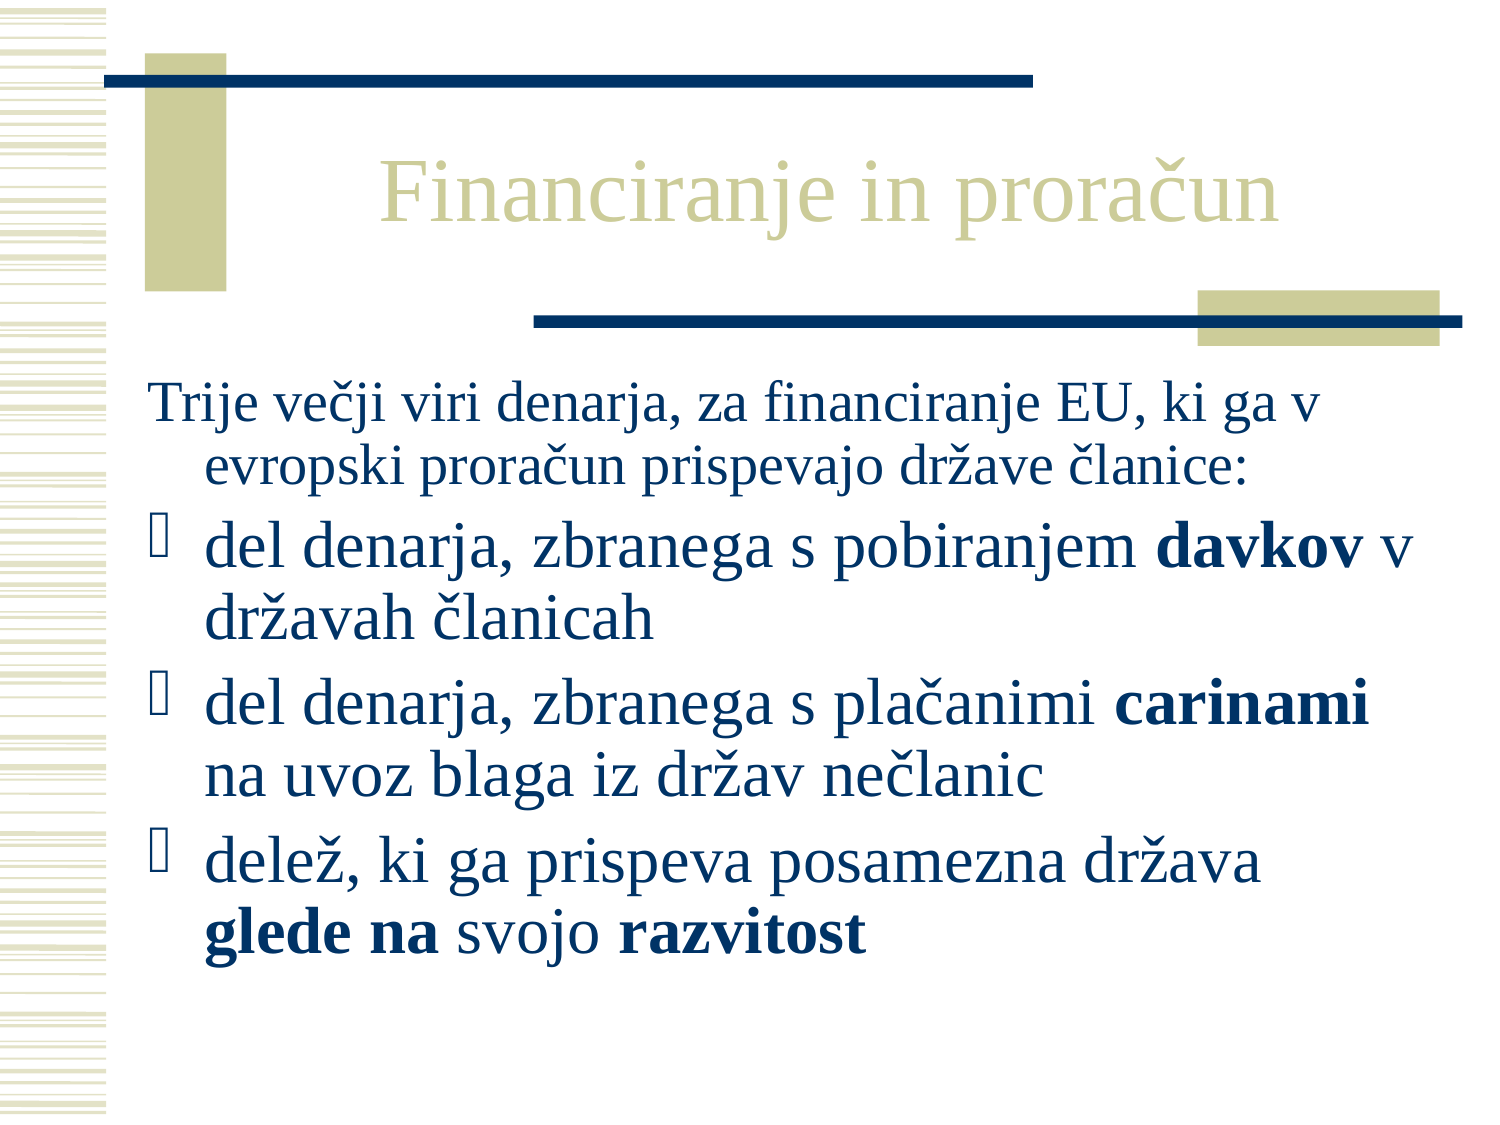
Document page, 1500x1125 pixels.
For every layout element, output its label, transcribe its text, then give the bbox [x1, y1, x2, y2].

title Financiranje in proračun [225, 99, 1436, 288]
list Trije večji viri denarja, za financiranje EU, ki ga v evropski proračun prispevajo države članice: del denarja, zbranega s pobiranjem davkov v državah članicah del denarja, zbranega s plačanimi carinami na uvoz blaga iz držav nečlanic delež, ki ga prispeva posamezna država glede na svojo razvitost [132, 363, 1439, 1000]
